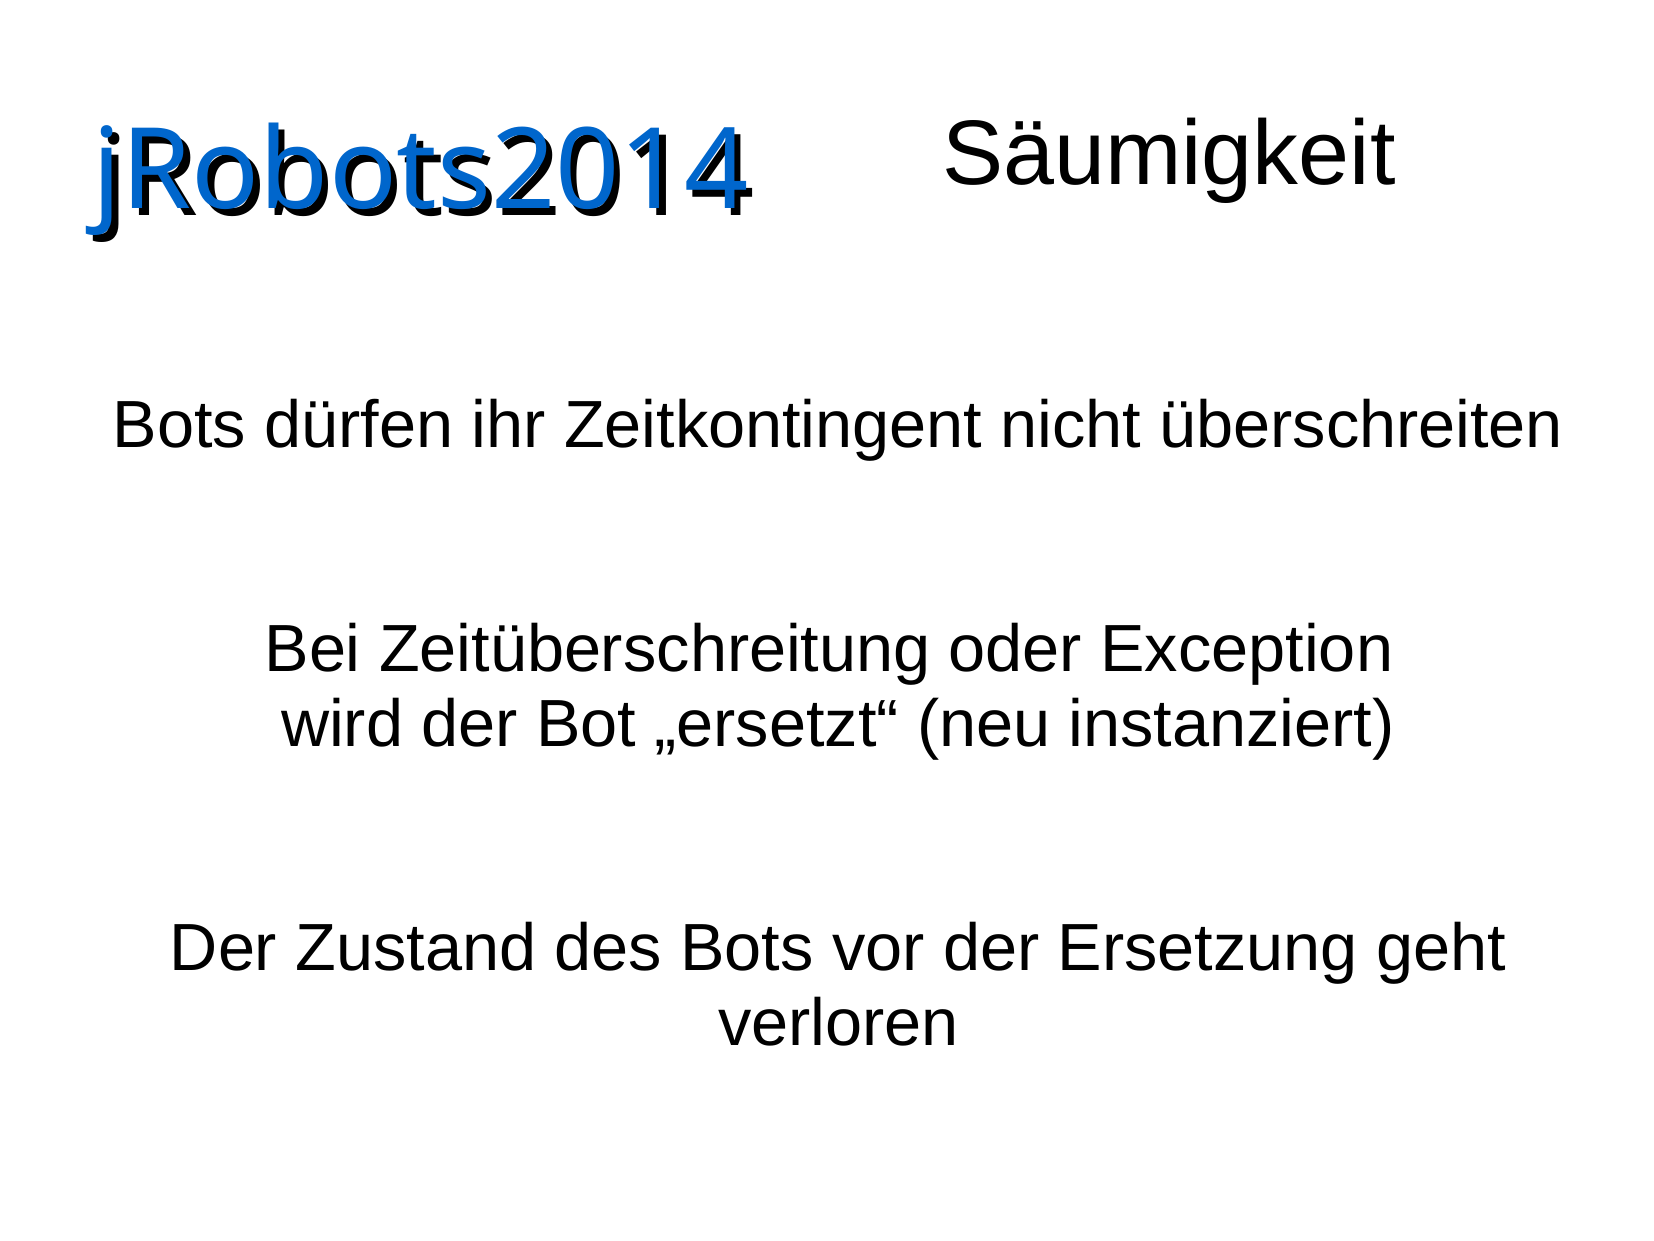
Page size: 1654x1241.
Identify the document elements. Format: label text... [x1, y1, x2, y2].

subtitle Bots dürfen ihr Zeitkontingent nicht überschreiten Bei Zeitüberschreitung oder Exception wird der Bot „ersetzt“ (neu instanziert) Der Zustand des Bots vor der Ersetzung geht verloren [82, 265, 1595, 1182]
title Säumigkeit [767, 49, 1571, 257]
